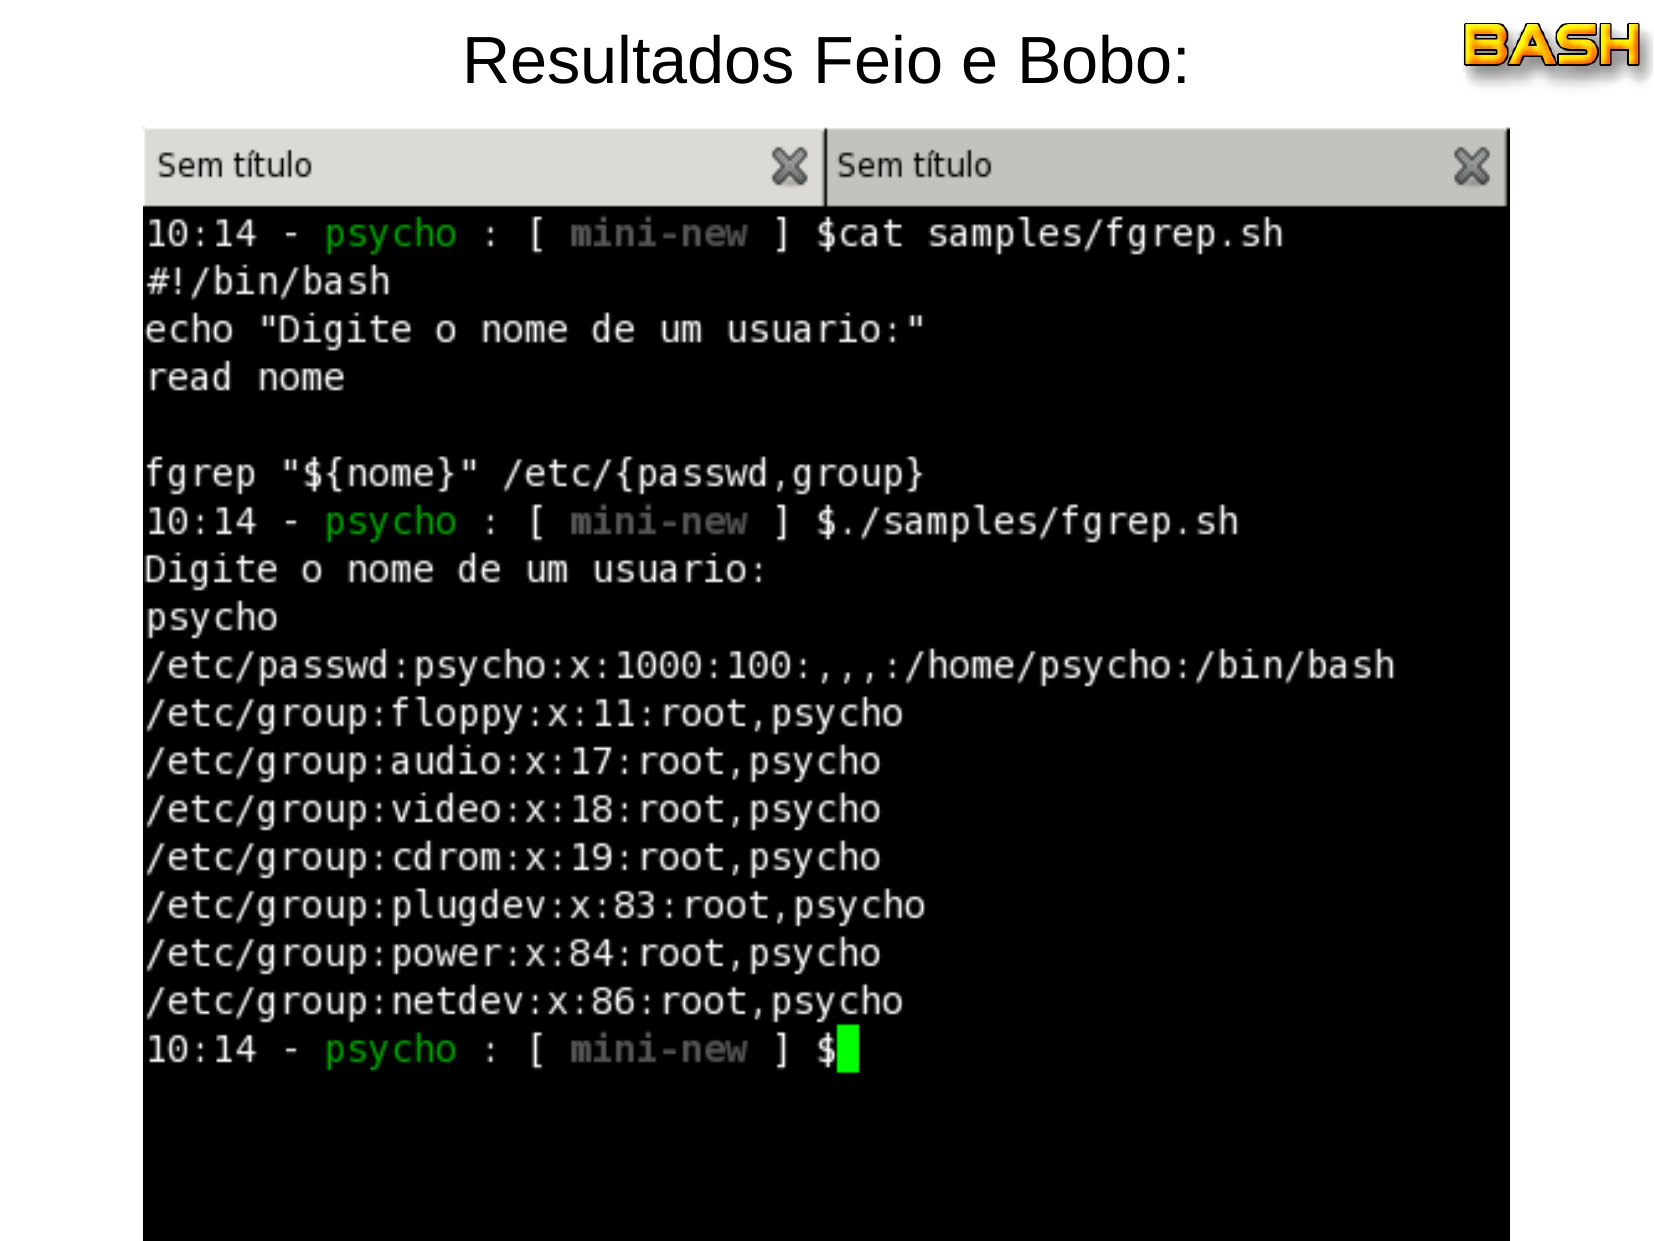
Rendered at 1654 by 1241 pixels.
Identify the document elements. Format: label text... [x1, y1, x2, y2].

picture [143, 127, 1510, 1241]
title Resultados Feio e Bobo: [82, 22, 1571, 98]
picture [1450, 0, 1654, 96]
